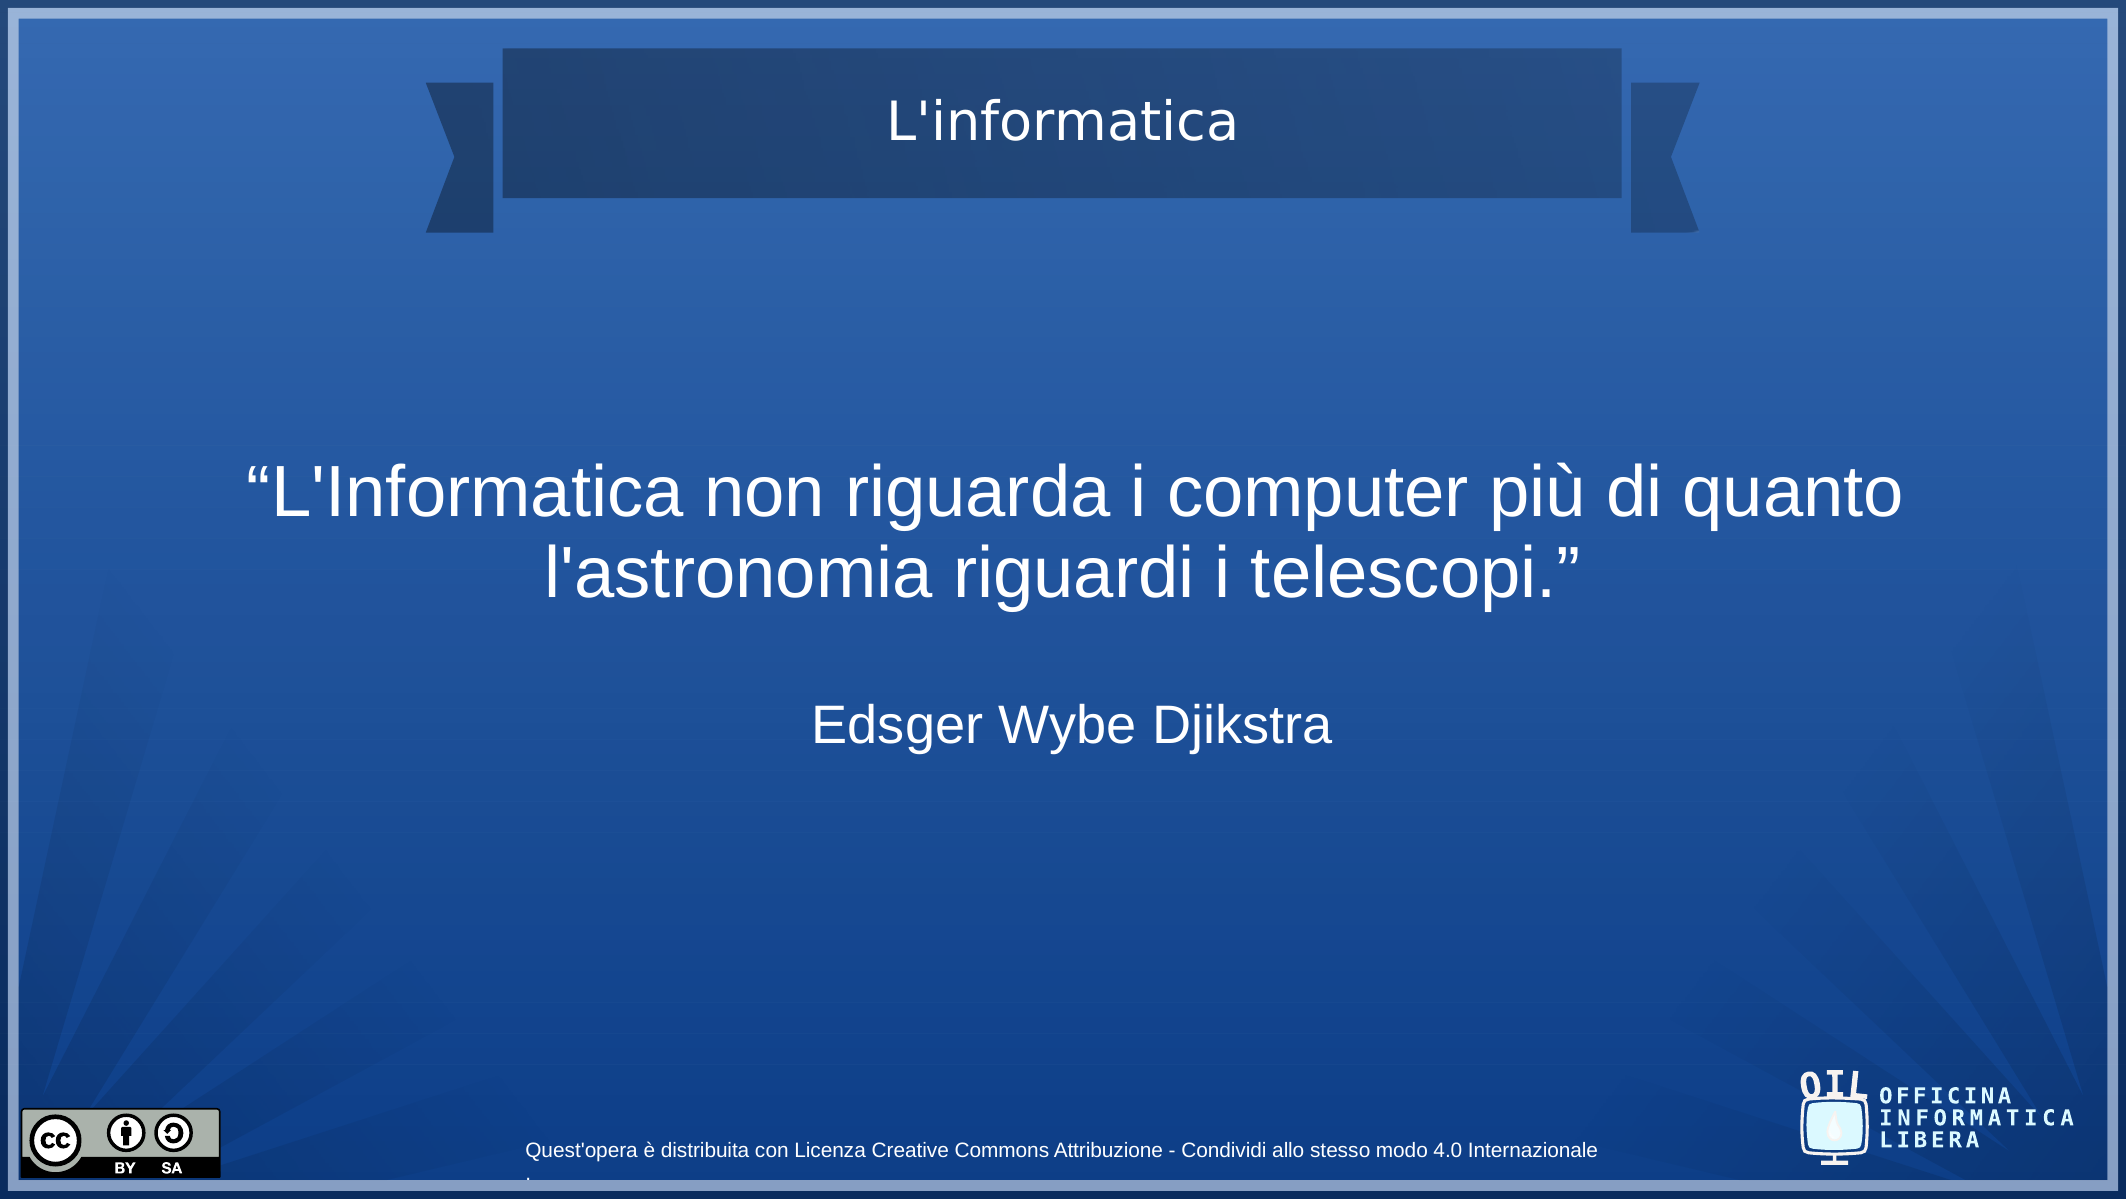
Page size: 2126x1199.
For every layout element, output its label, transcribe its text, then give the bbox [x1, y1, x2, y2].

subtitle “L'Informatica non riguarda i computer più di quanto l'astronomia riguardi i telescopi.” Edsger Wybe Djikstra [106, 289, 2020, 1199]
picture [1720, 940, 2126, 1199]
text_box Quest'opera è distribuita con Licenza Creative Commons Attribuzione - Condividi allo stesso modo 4.0 Internazionale. [510, 1131, 1619, 1193]
picture [20, 1107, 221, 1178]
title L'informatica [501, 22, 1625, 222]
